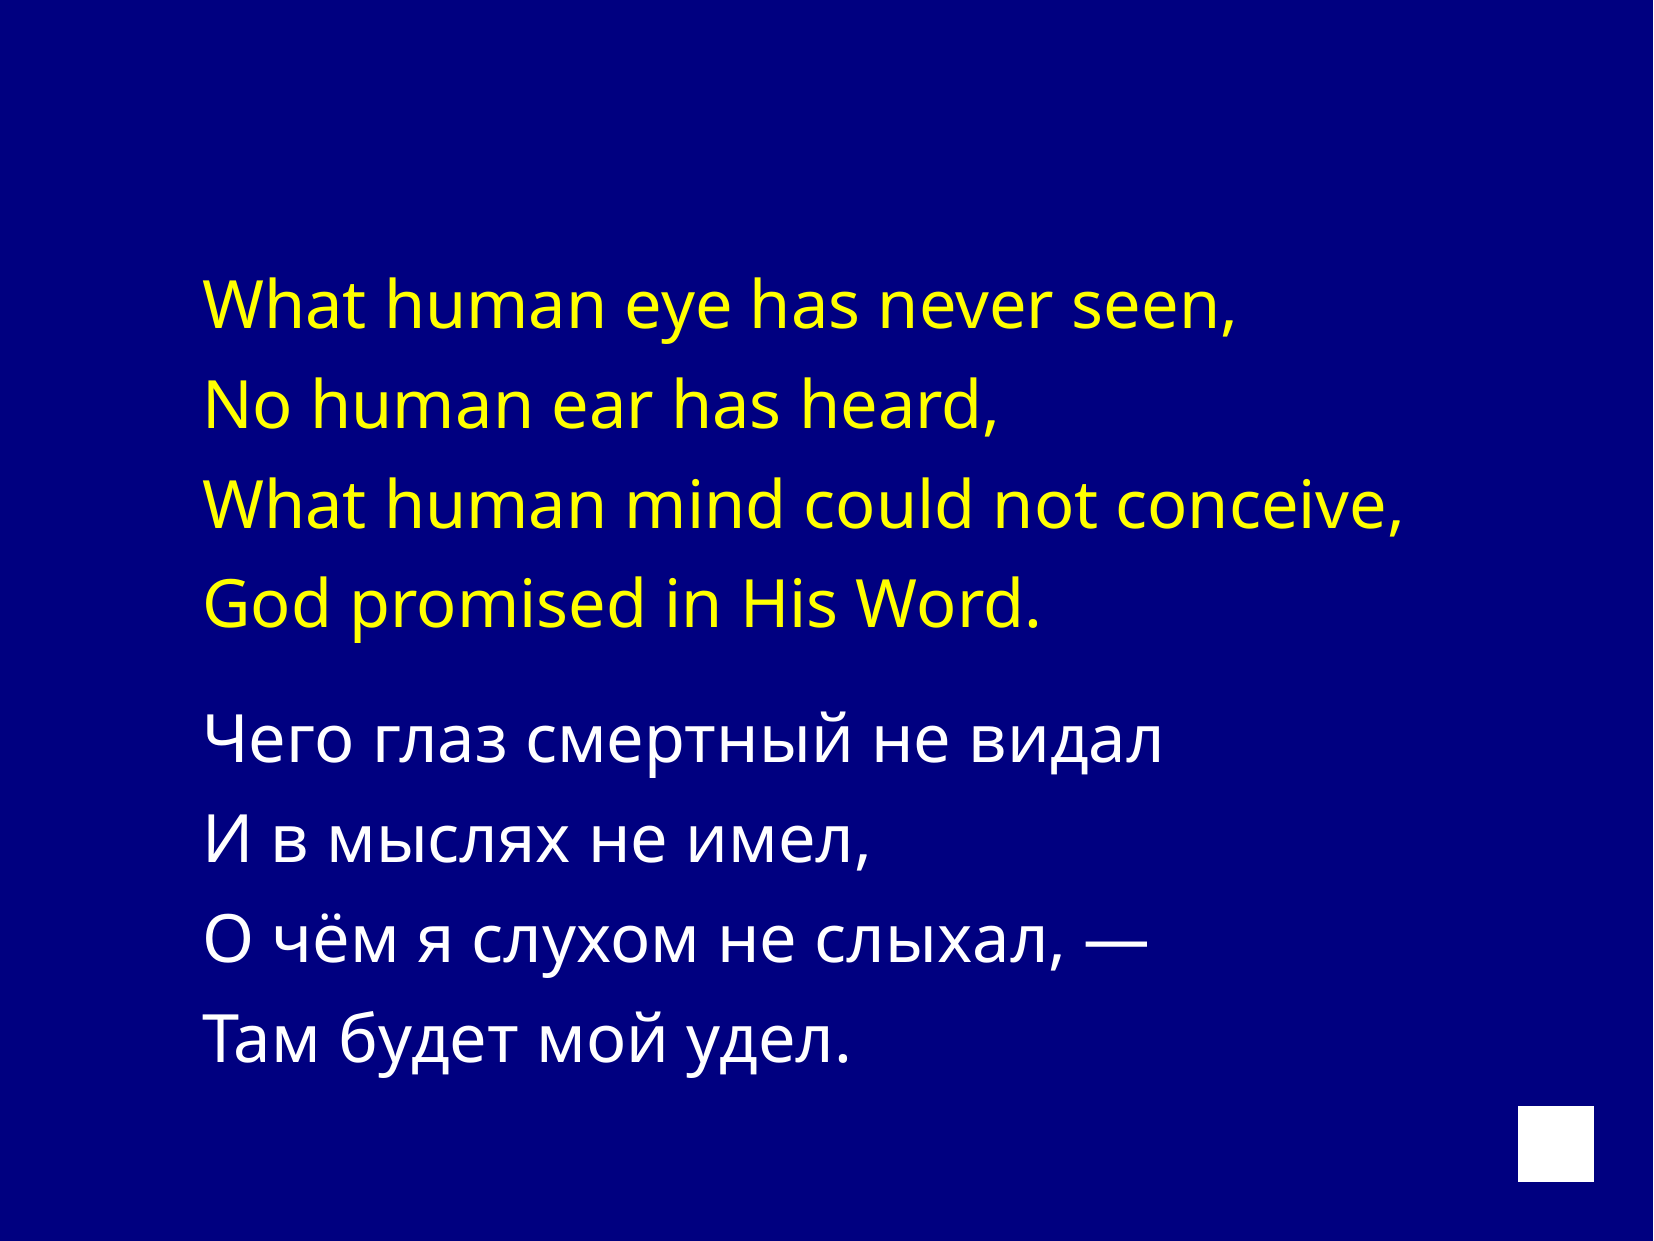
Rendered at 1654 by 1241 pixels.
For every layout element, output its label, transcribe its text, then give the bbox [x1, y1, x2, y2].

text_box Чего глаз смертный не видал И в мыслях не имел, О чём я слухом не слыхал, — Там будет мой удел. [75, 675, 1576, 1163]
text_box What human eye has never seen, No human ear has heard, What human mind could not conceive, God promised in His Word. [75, 150, 1576, 638]
text_box [1518, 1106, 1594, 1182]
